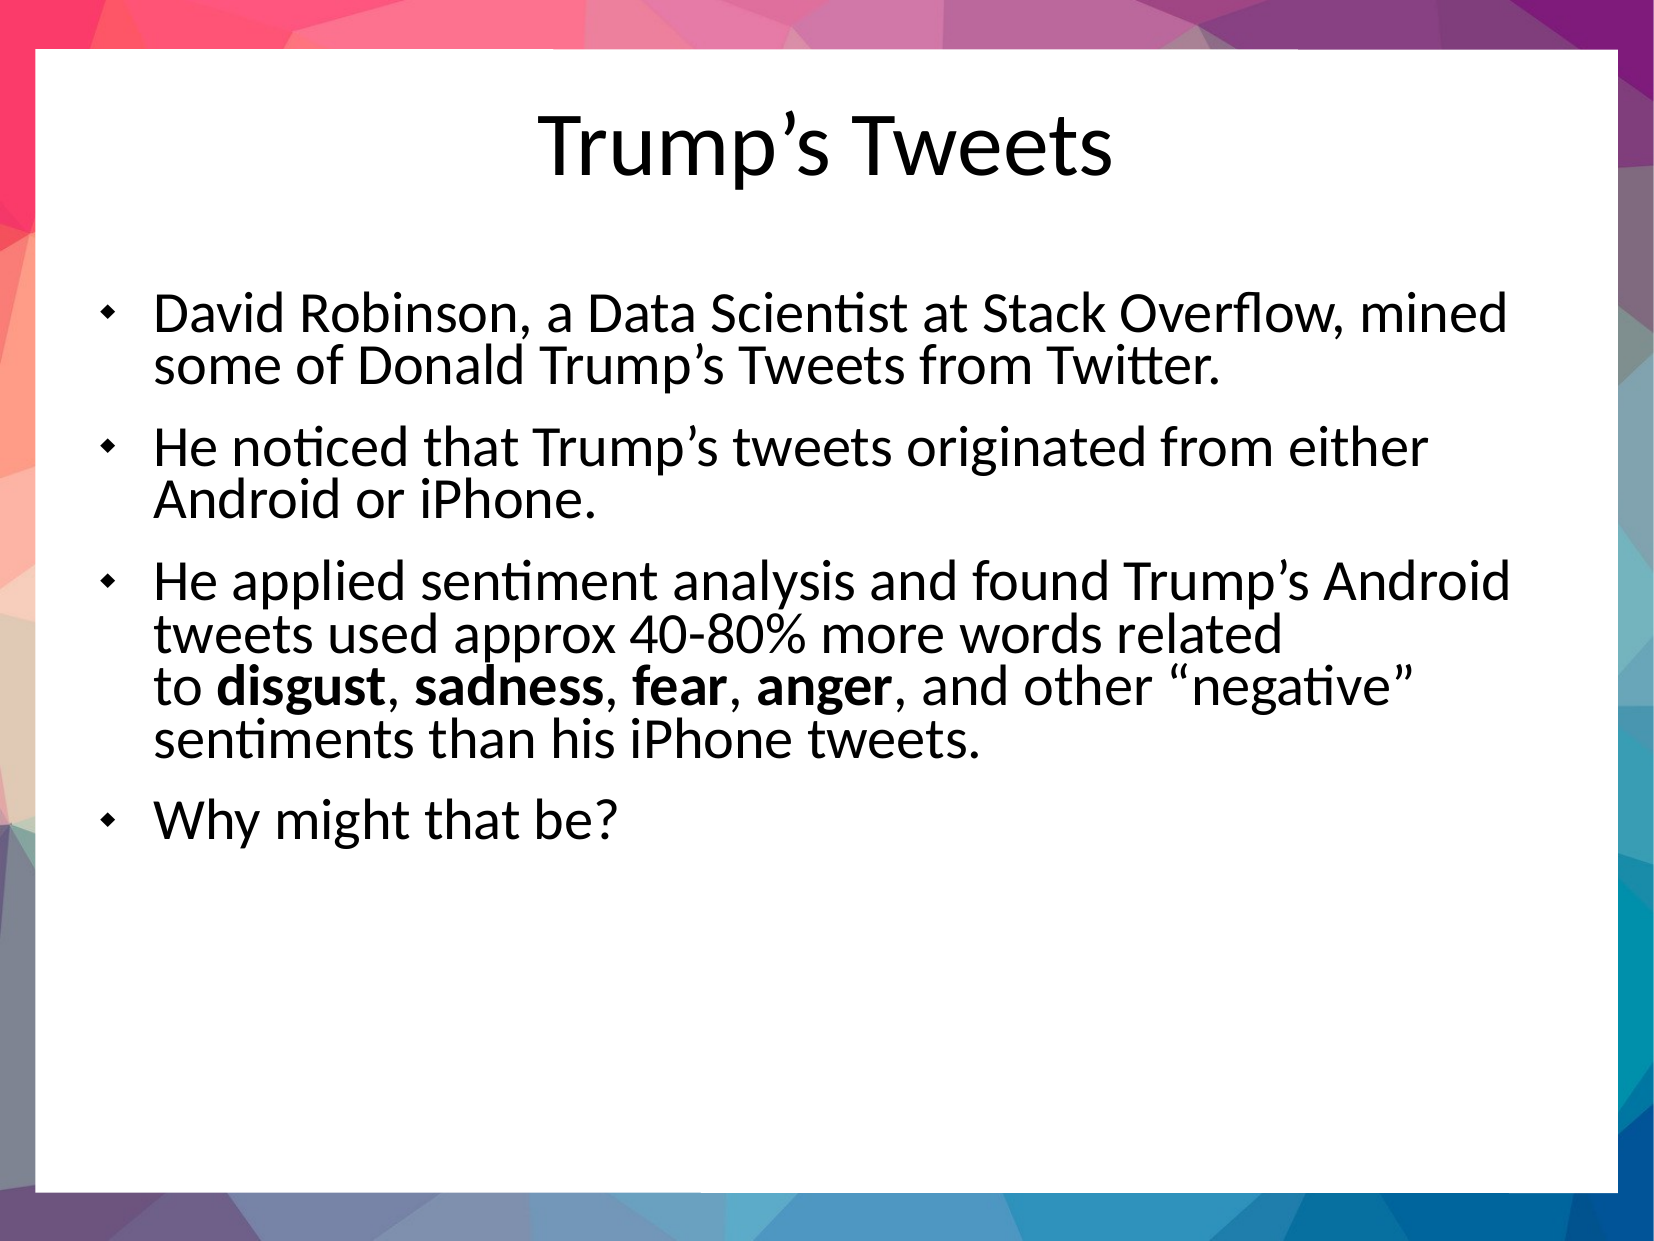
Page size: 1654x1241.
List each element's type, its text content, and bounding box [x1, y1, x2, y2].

list David Robinson, a Data Scientist at Stack Overflow, mined some of Donald Trump’s Tweets from Twitter. He noticed that Trump’s tweets originated from either Android or iPhone. He applied sentiment analysis and found Trump’s Android tweets used approx 40-80% more words related to disgust, sadness, fear, anger, and other “negative” sentiments than his iPhone tweets. Why might that be? [82, 290, 1571, 1010]
picture [0, 0, 1654, 1241]
title Trump’s Tweets [82, 49, 1571, 257]
picture [1385, 1106, 1654, 1241]
